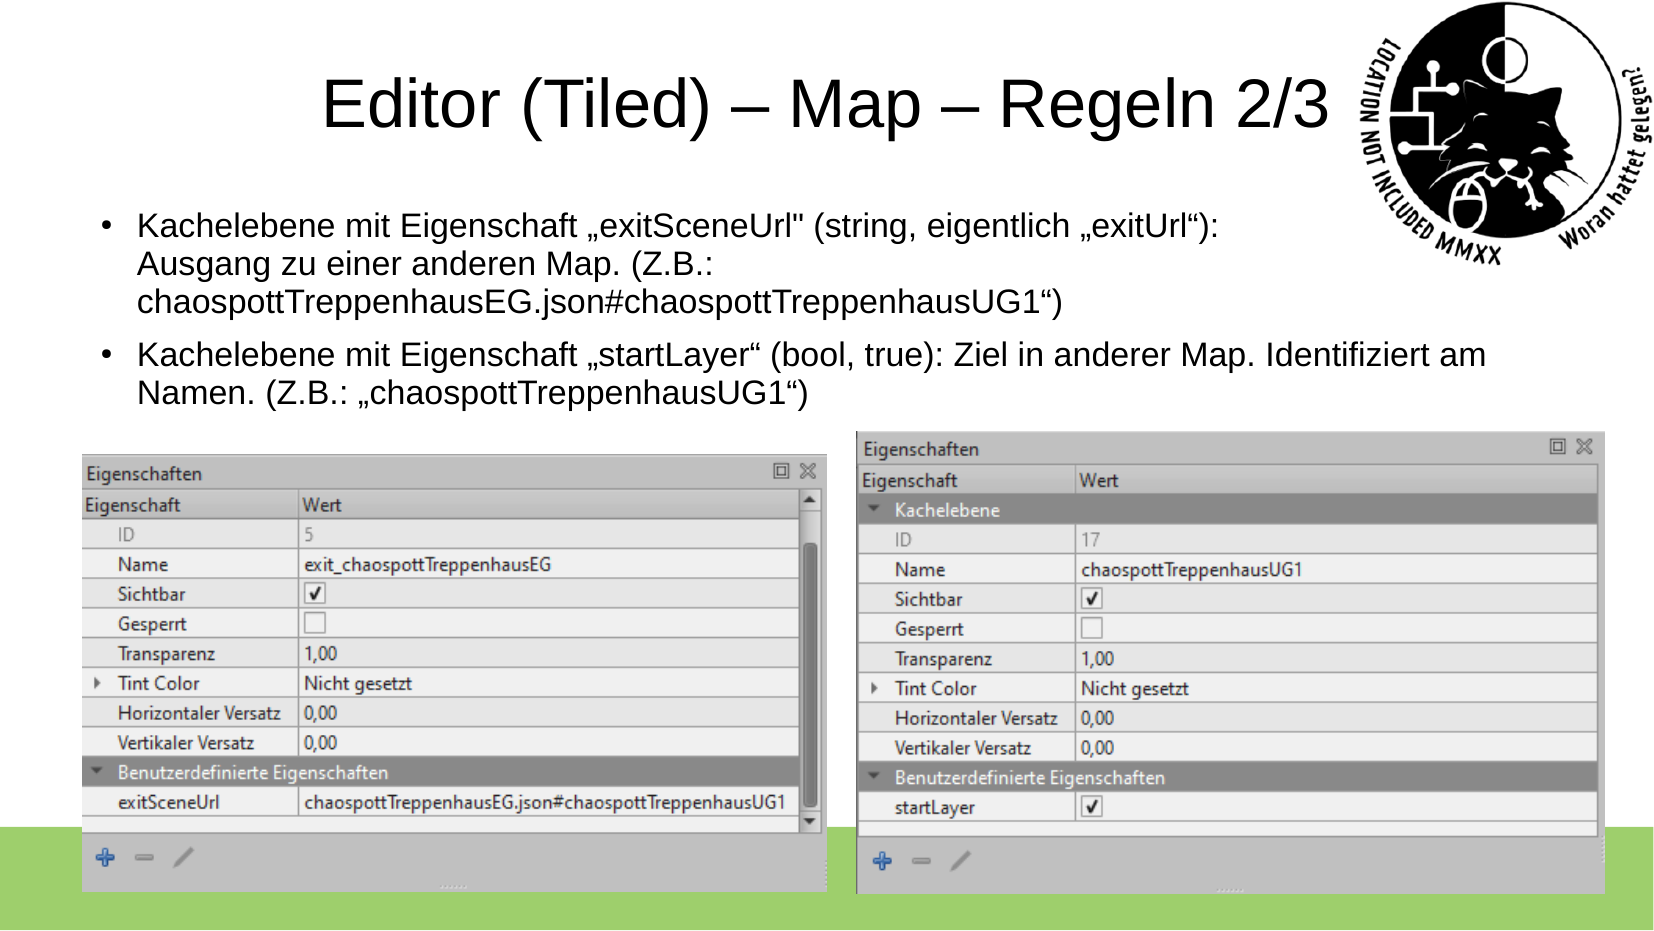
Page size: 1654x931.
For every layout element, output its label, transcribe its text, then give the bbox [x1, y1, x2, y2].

title Editor (Tiled) – Map – Regeln 2/3 [88, 29, 1358, 178]
picture [856, 431, 1605, 894]
picture [82, 454, 827, 892]
list Kachelebene mit Eigenschaft „exitSceneUrl" (string, eigentlich „exitUrl“): Ausgang zu einer anderen Map. (Z.B.: chaospottTreppenhausEG.json#chaospottTreppenhausUG1“) Kachelebene mit Eigenschaft „startLayer“ (bool, true): Ziel in anderer Map. Identifiziert am Namen. (Z.B.: „chaospottTreppenhausUG1“) [88, 206, 1565, 414]
picture [1358, 0, 1654, 266]
